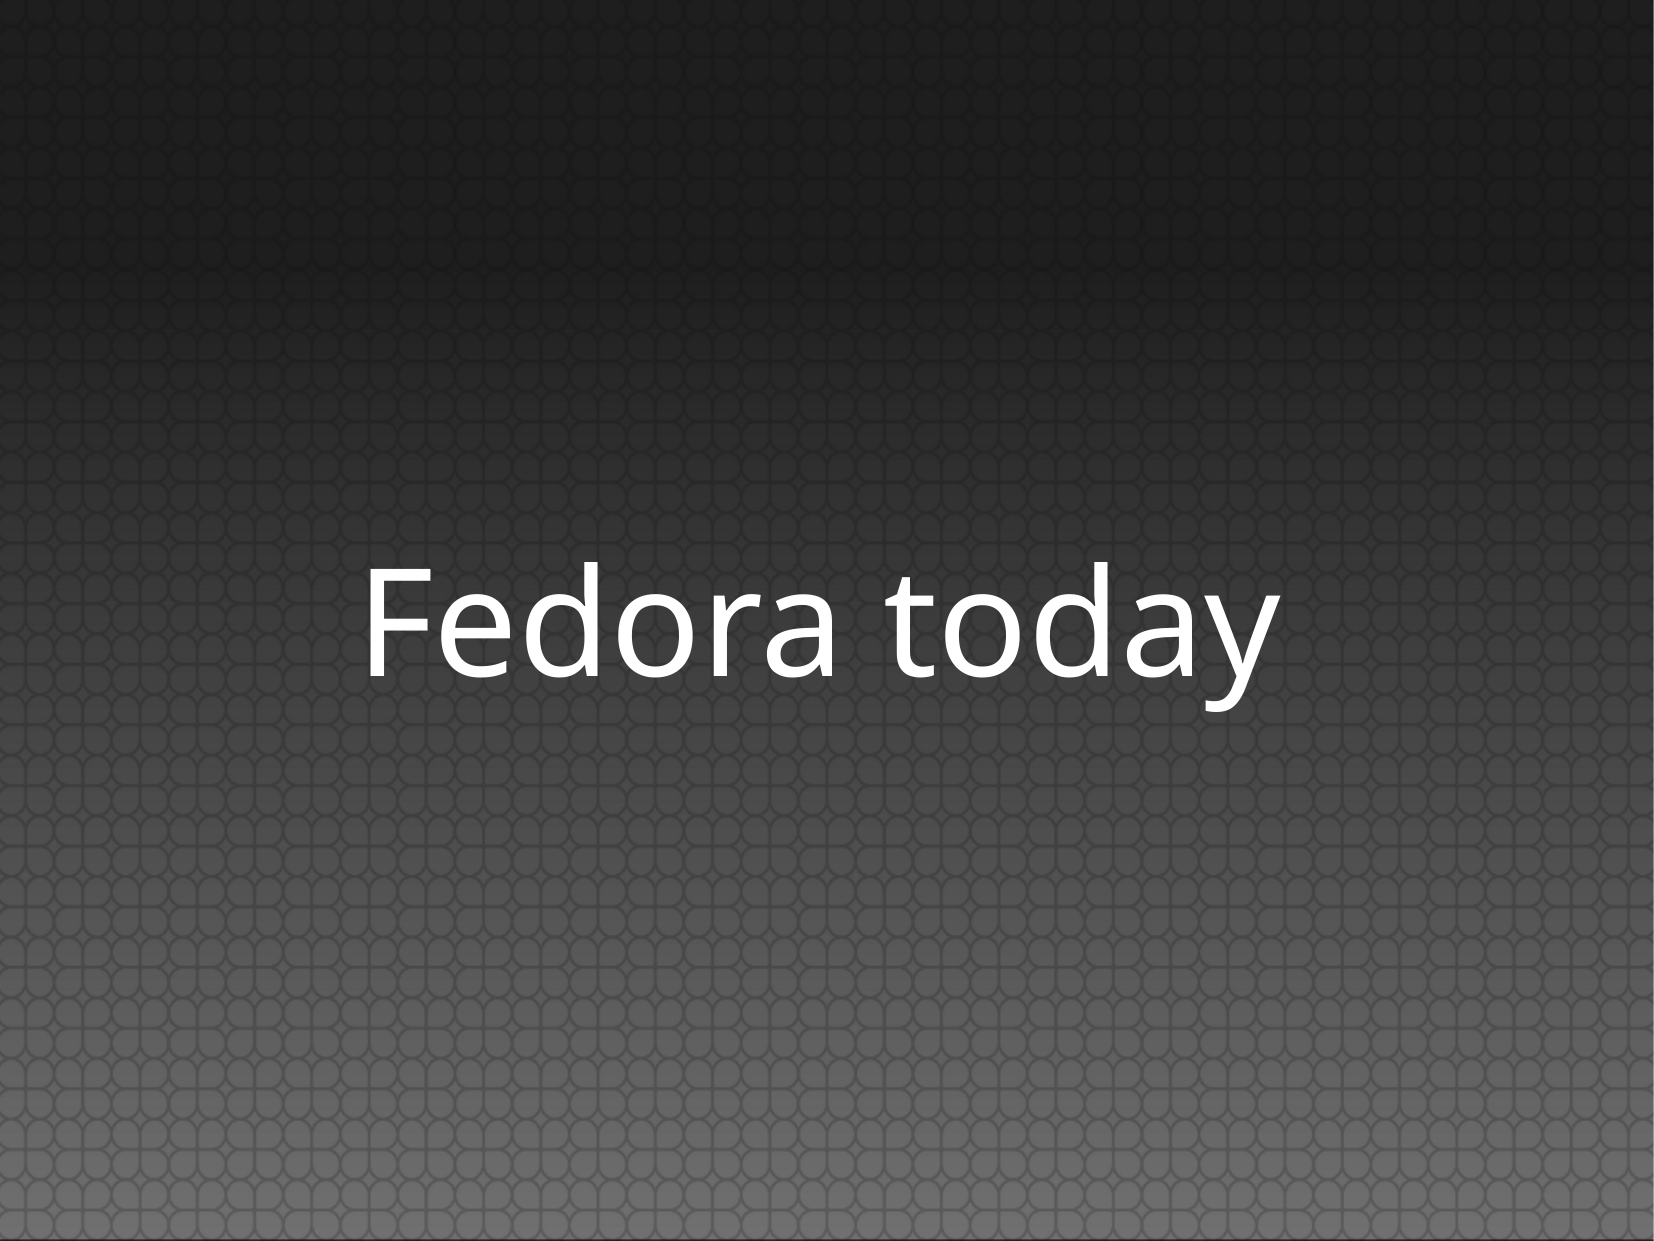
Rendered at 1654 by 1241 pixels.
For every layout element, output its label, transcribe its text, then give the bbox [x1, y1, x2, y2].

title Fedora today [75, 525, 1564, 713]
picture [0, 0, 1654, 1241]
